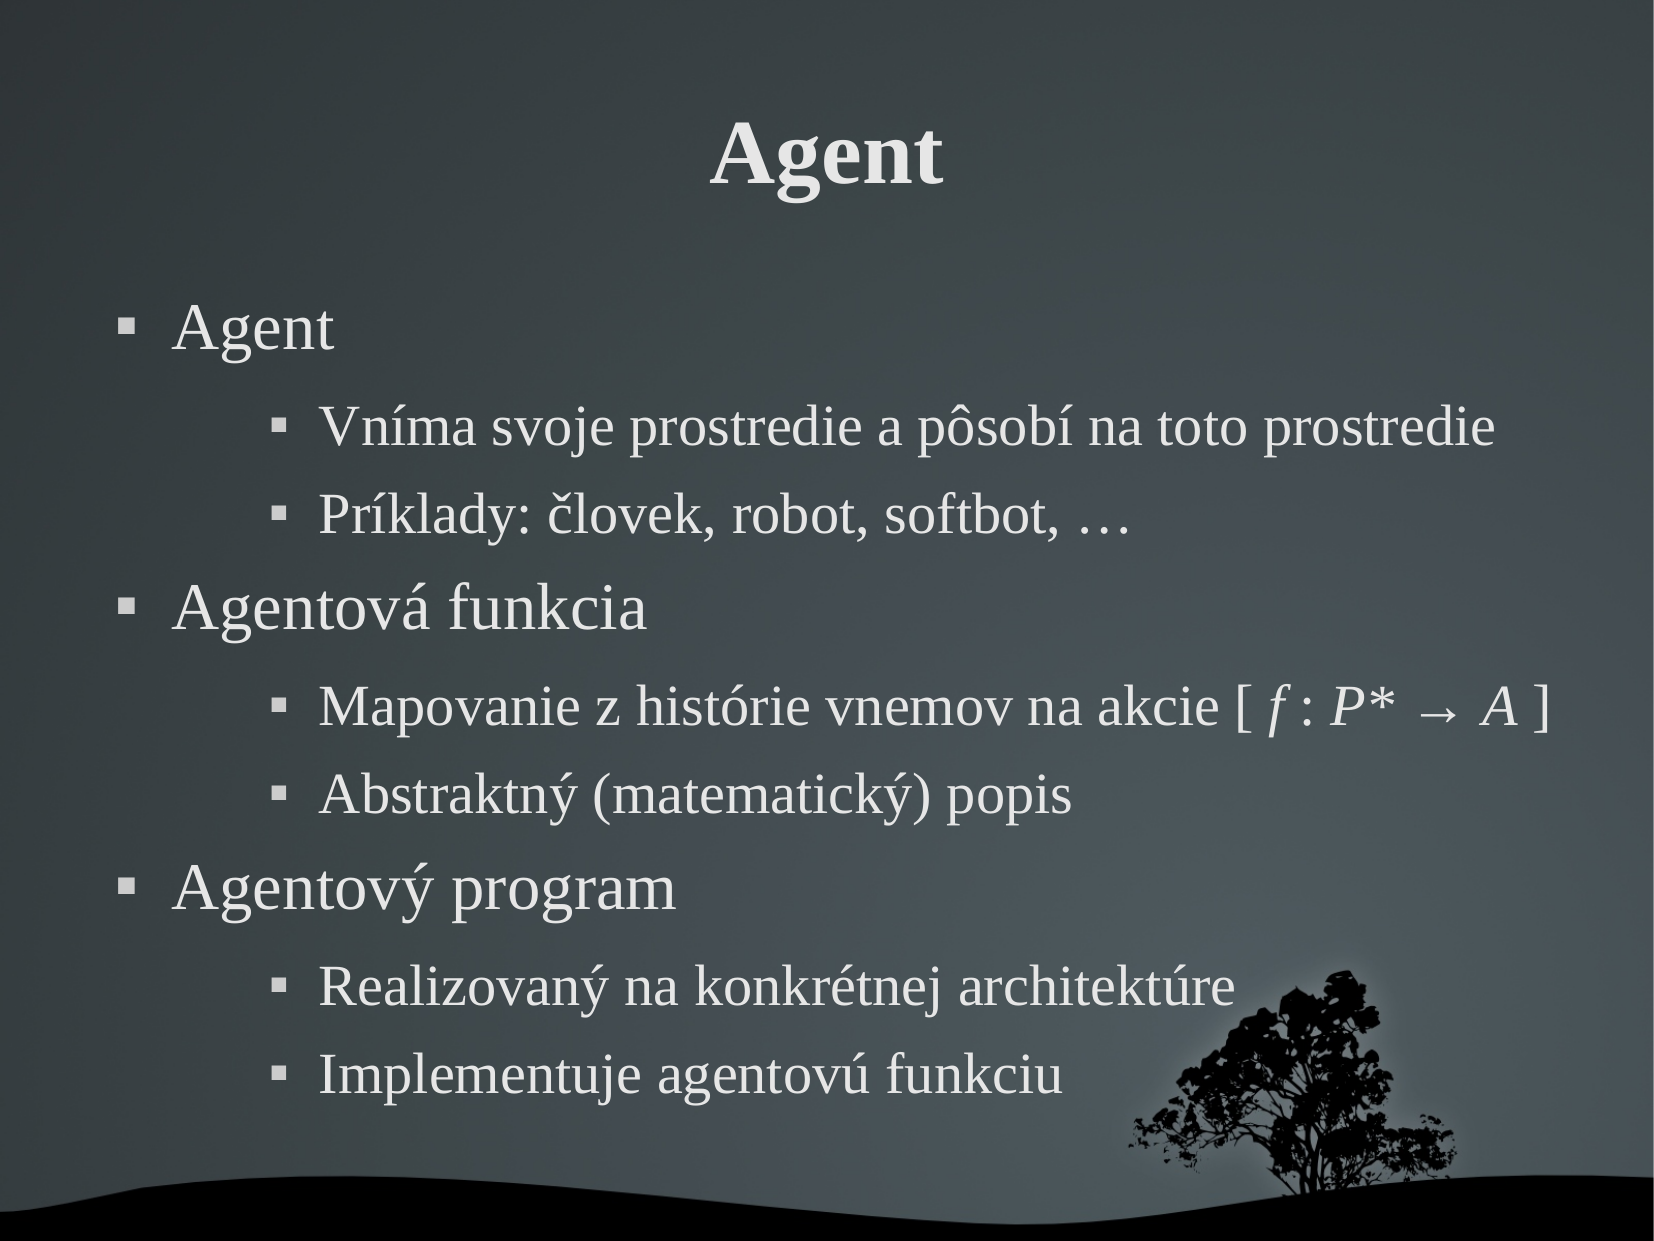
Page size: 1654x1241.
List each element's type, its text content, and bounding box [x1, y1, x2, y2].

picture [0, 0, 1654, 1241]
list Agent Vníma svoje prostredie a pôsobí na toto prostredie Príklady: človek, robot, softbot, … Agentová funkcia Mapovanie z histórie vnemov na akcie [ f : P* → A ] Abstraktný (matematický) popis Agentový program Realizovaný na konkrétnej architektúre Implementuje agentovú funkciu [82, 290, 1571, 1241]
title Agent [82, 49, 1571, 257]
